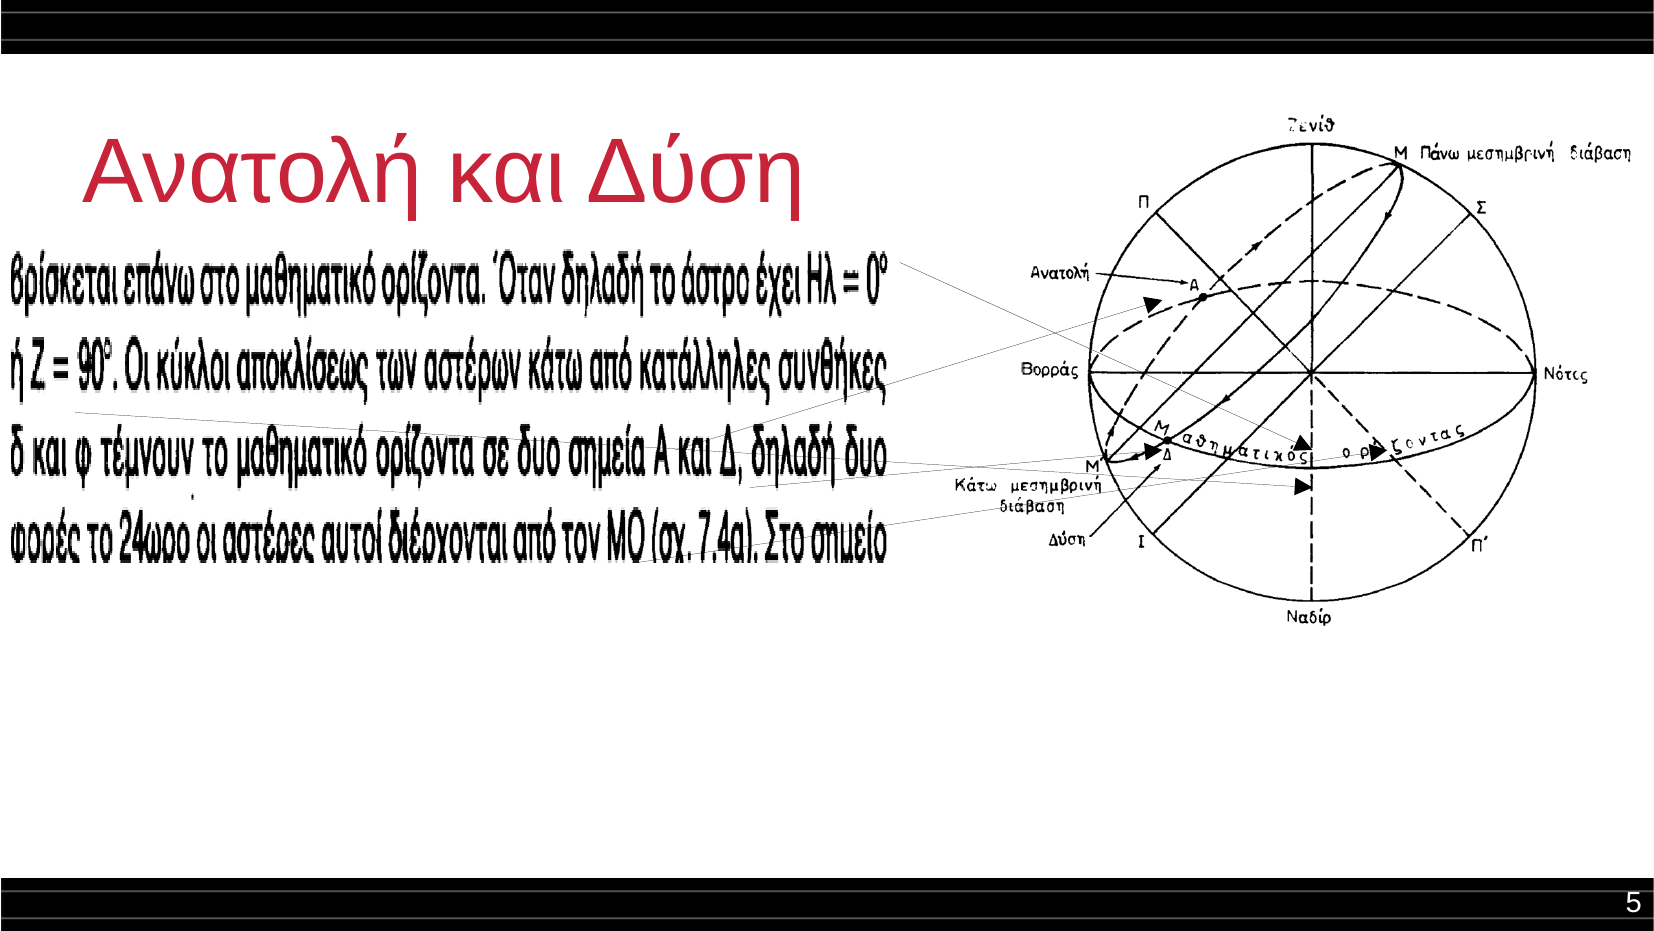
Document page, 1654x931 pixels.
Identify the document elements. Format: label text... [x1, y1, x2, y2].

picture [937, 468, 1180, 517]
picture [642, 524, 901, 563]
picture [937, 465, 963, 470]
picture [7, 247, 901, 563]
title Ανατολή και Δύση [82, 92, 1571, 249]
picture [937, 112, 1651, 641]
picture [937, 280, 1052, 368]
picture [1, 878, 1654, 931]
picture [682, 381, 901, 462]
picture [1, 0, 1654, 54]
